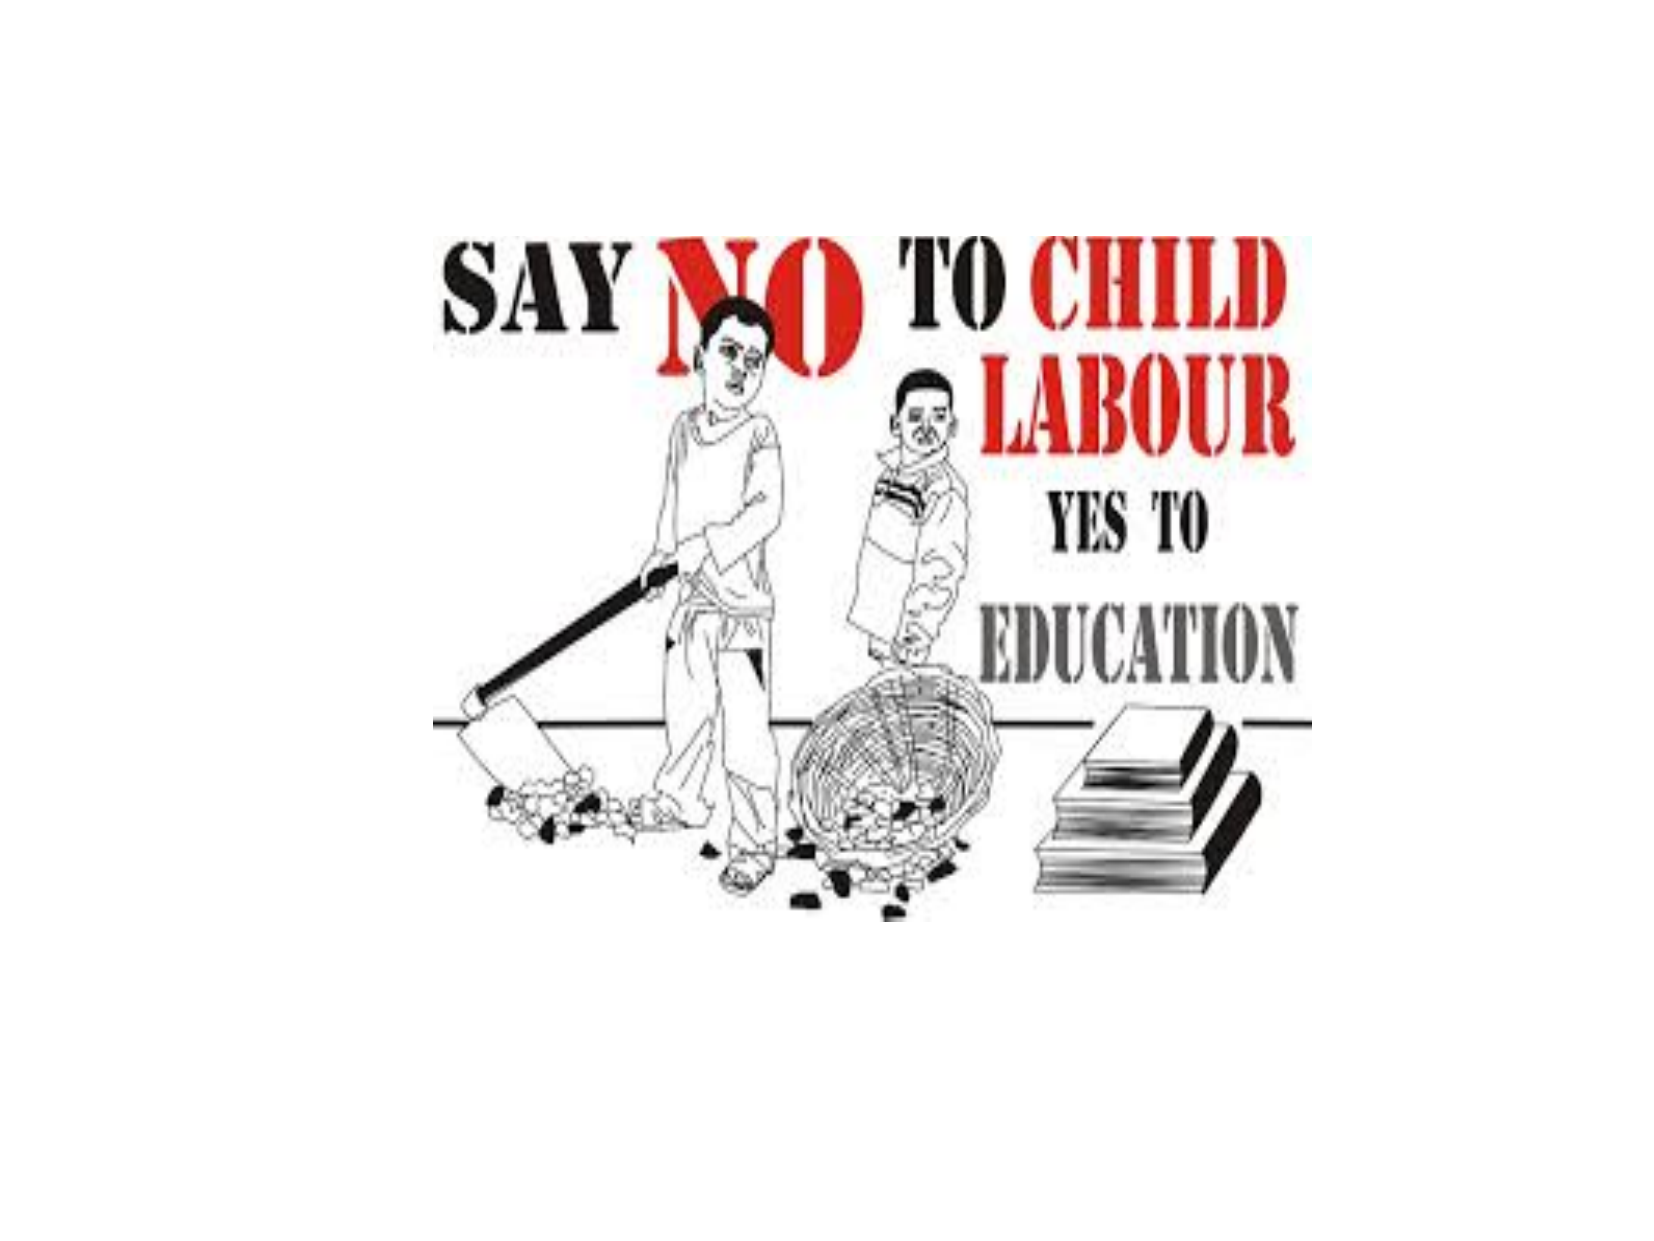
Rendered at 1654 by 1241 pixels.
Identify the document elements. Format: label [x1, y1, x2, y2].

picture [433, 236, 1312, 922]
